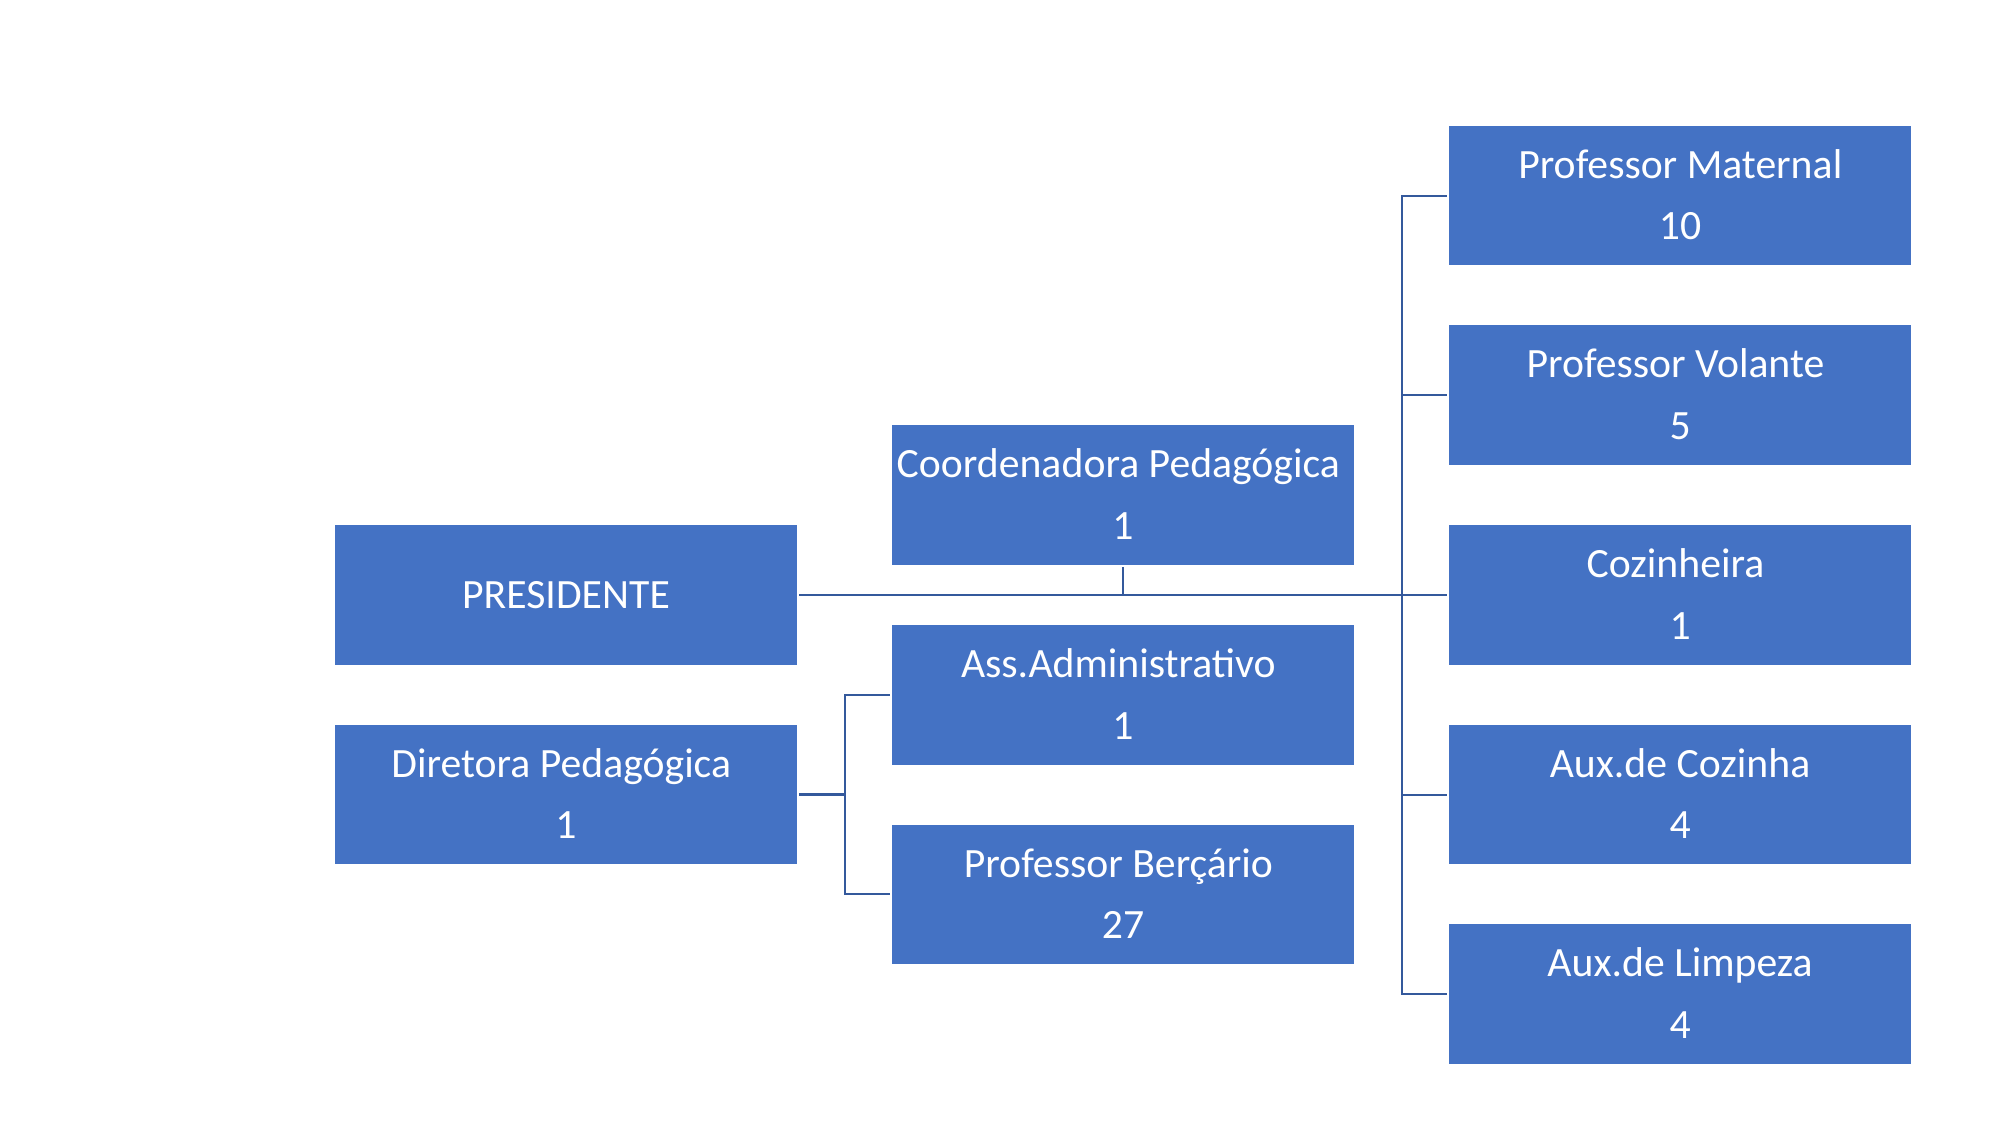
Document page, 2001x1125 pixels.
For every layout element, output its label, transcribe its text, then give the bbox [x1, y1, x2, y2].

text_box Cozinheira 1 [1448, 524, 1913, 666]
text_box Professor Volante 5 [1448, 324, 1913, 467]
text_box Professor Maternal 10 [1448, 124, 1913, 267]
text_box Professor Berçário 27 [891, 823, 1356, 966]
text_box Ass.Administrativo 1 [891, 623, 1356, 766]
text_box Diretora Pedagógica 1 [333, 723, 799, 866]
text_box Aux.de Limpeza 4 [1448, 923, 1913, 1066]
text_box PRESIDENTE [333, 524, 799, 666]
text_box Coordenadora Pedagógica 1 [891, 424, 1356, 566]
text_box Aux.de Cozinha 4 [1448, 723, 1913, 866]
